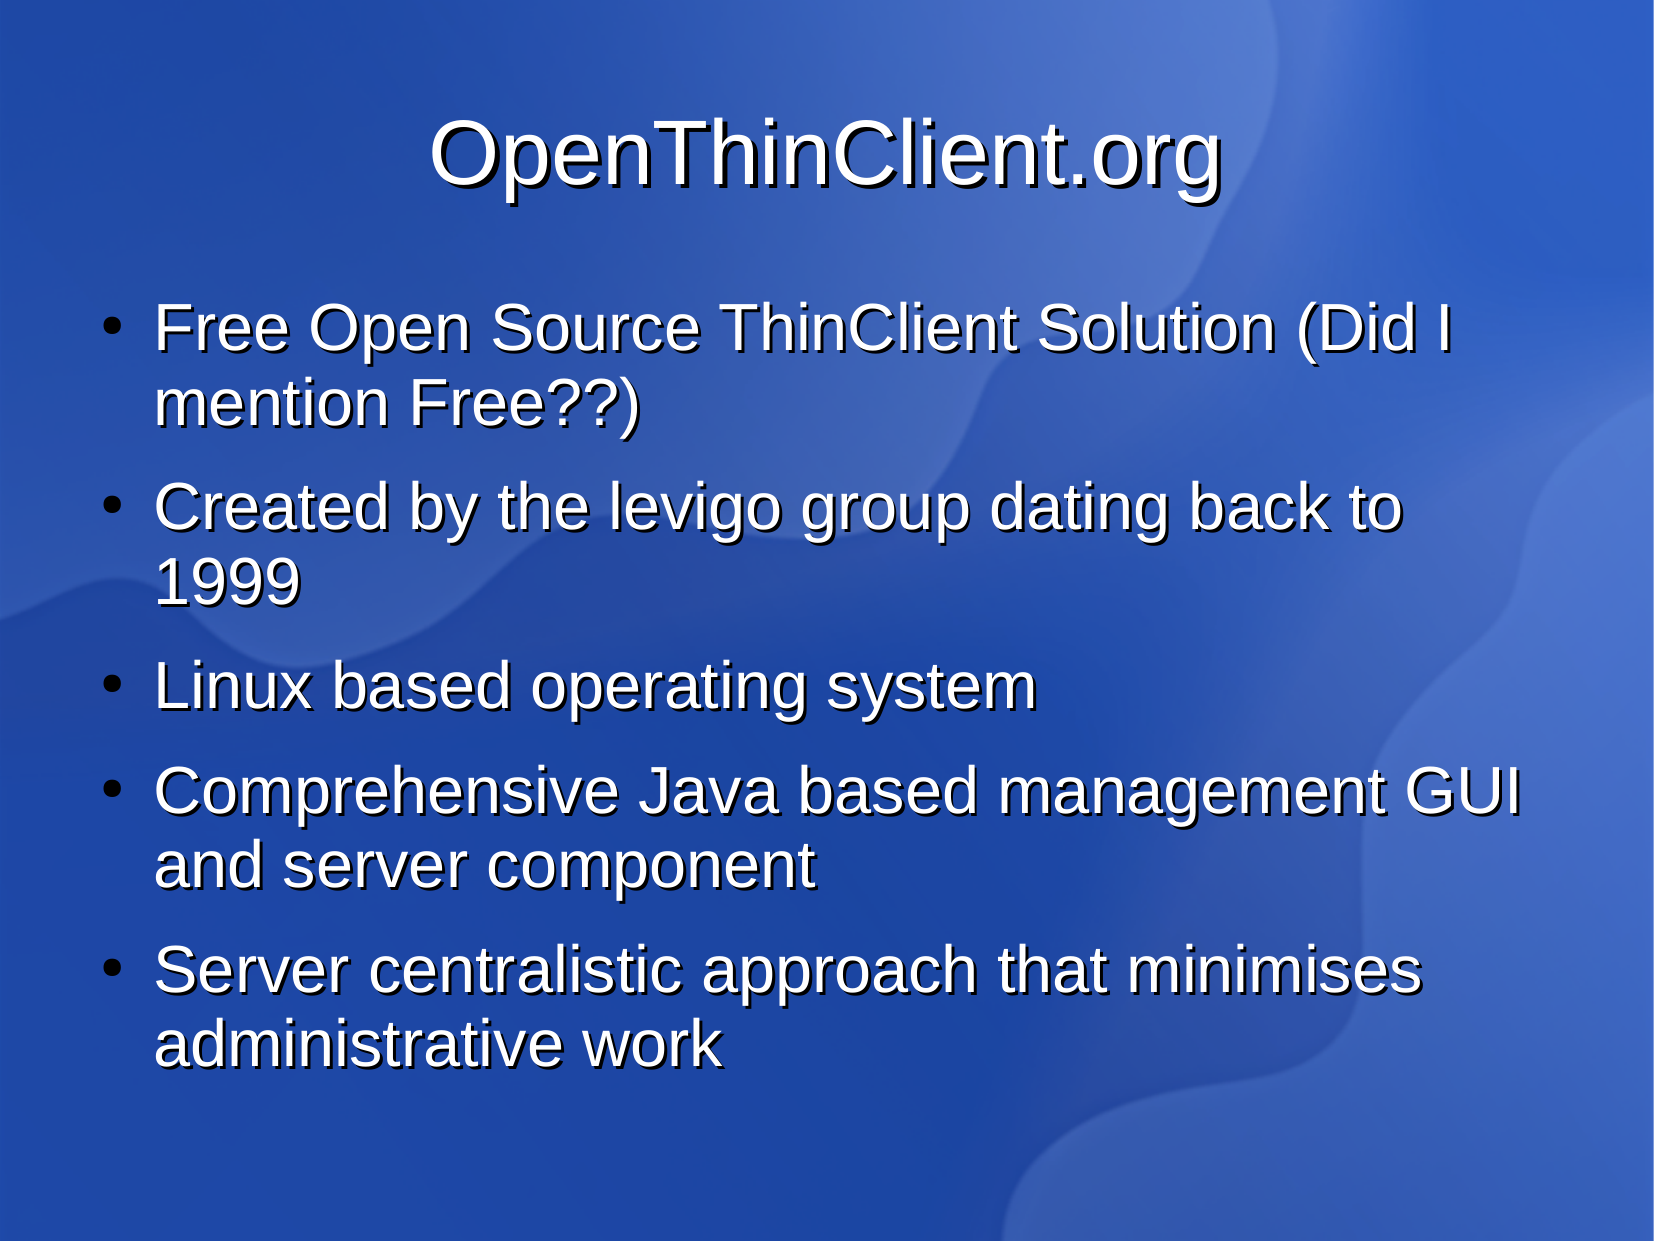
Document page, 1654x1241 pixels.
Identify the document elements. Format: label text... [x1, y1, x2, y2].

picture [0, 0, 1654, 1241]
title OpenThinClient.org [82, 56, 1571, 250]
list Free Open Source ThinClient Solution (Did I mention Free??) Created by the levigo group dating back to 1999 Linux based operating system Comprehensive Java based management GUI and server component Server centralistic approach that minimises administrative work [82, 290, 1571, 1094]
